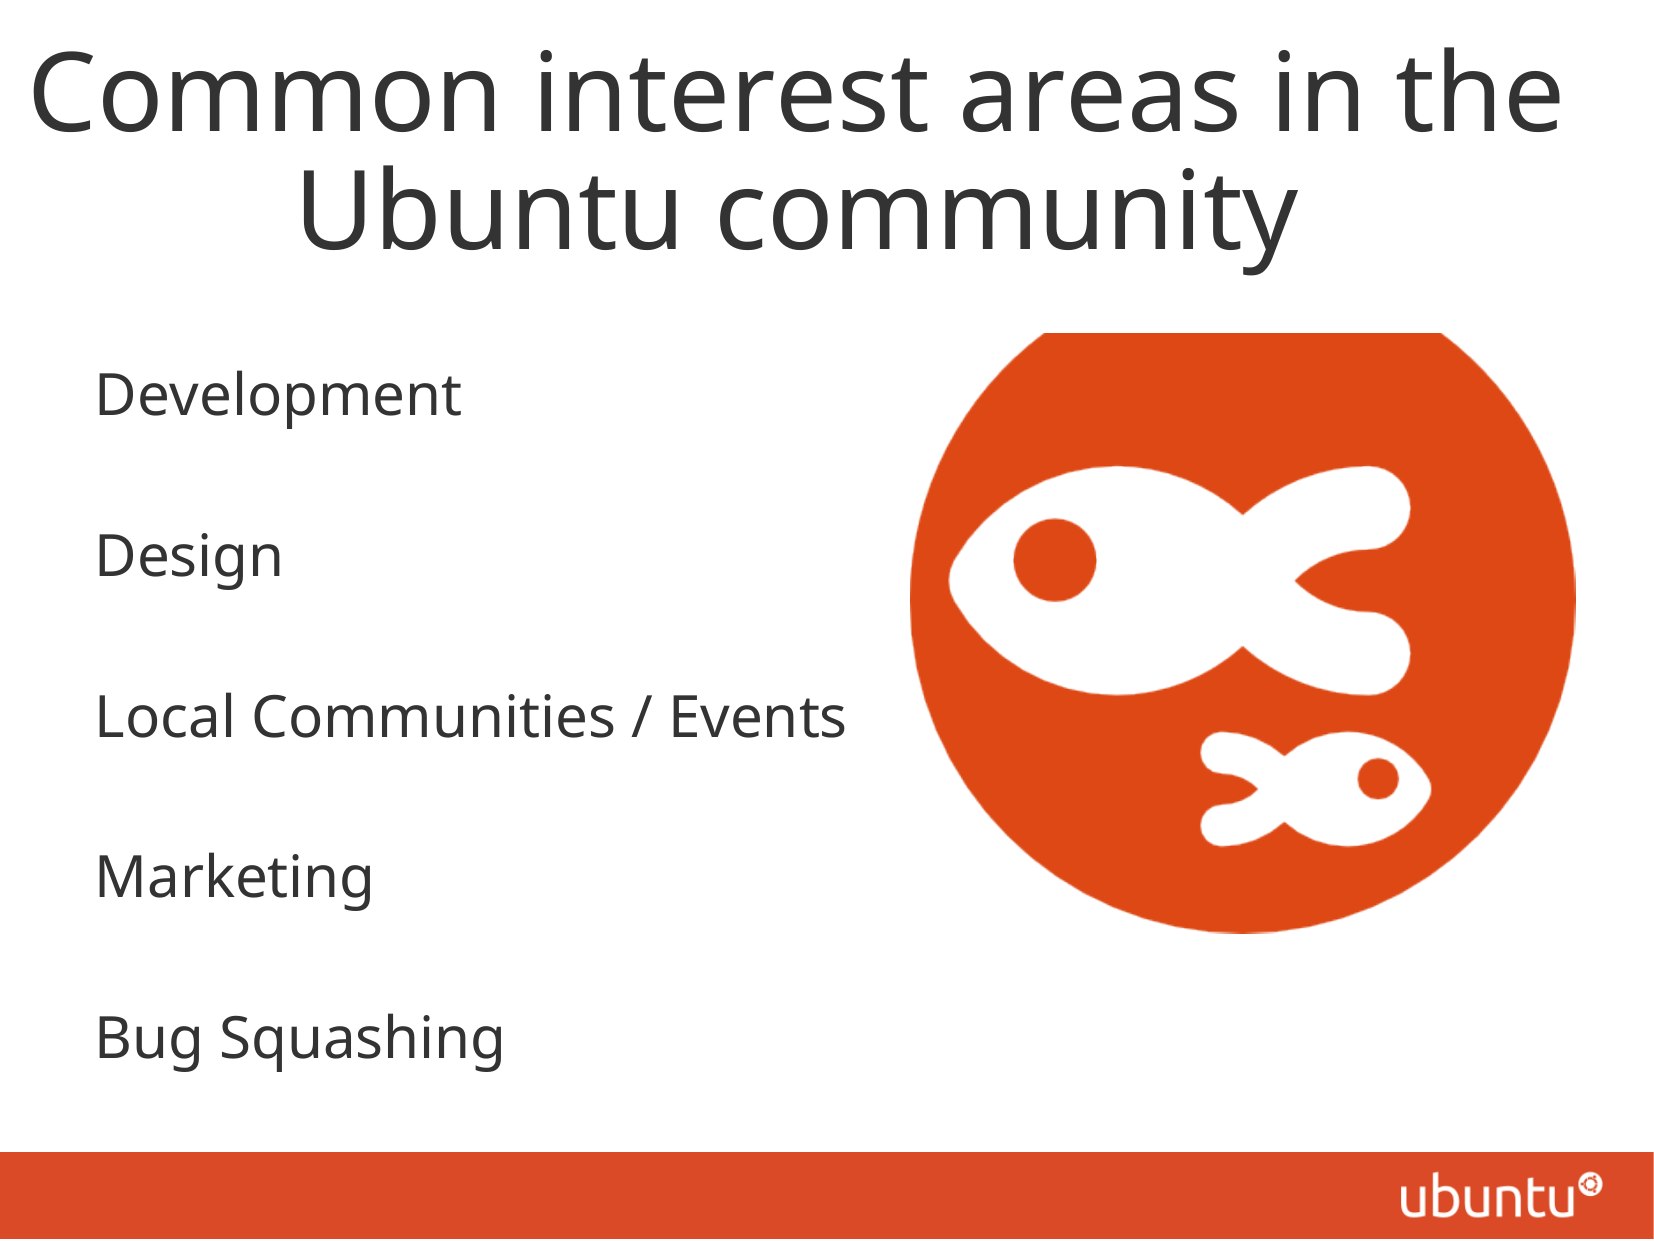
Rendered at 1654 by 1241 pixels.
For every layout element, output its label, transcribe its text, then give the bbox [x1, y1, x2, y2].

picture [910, 333, 1576, 934]
title Common interest areas in the Ubuntu community [18, 27, 1576, 282]
list Development Design Local Communities / Events Marketing Bug Squashing [37, 268, 1549, 1088]
picture [0, 1152, 1654, 1239]
